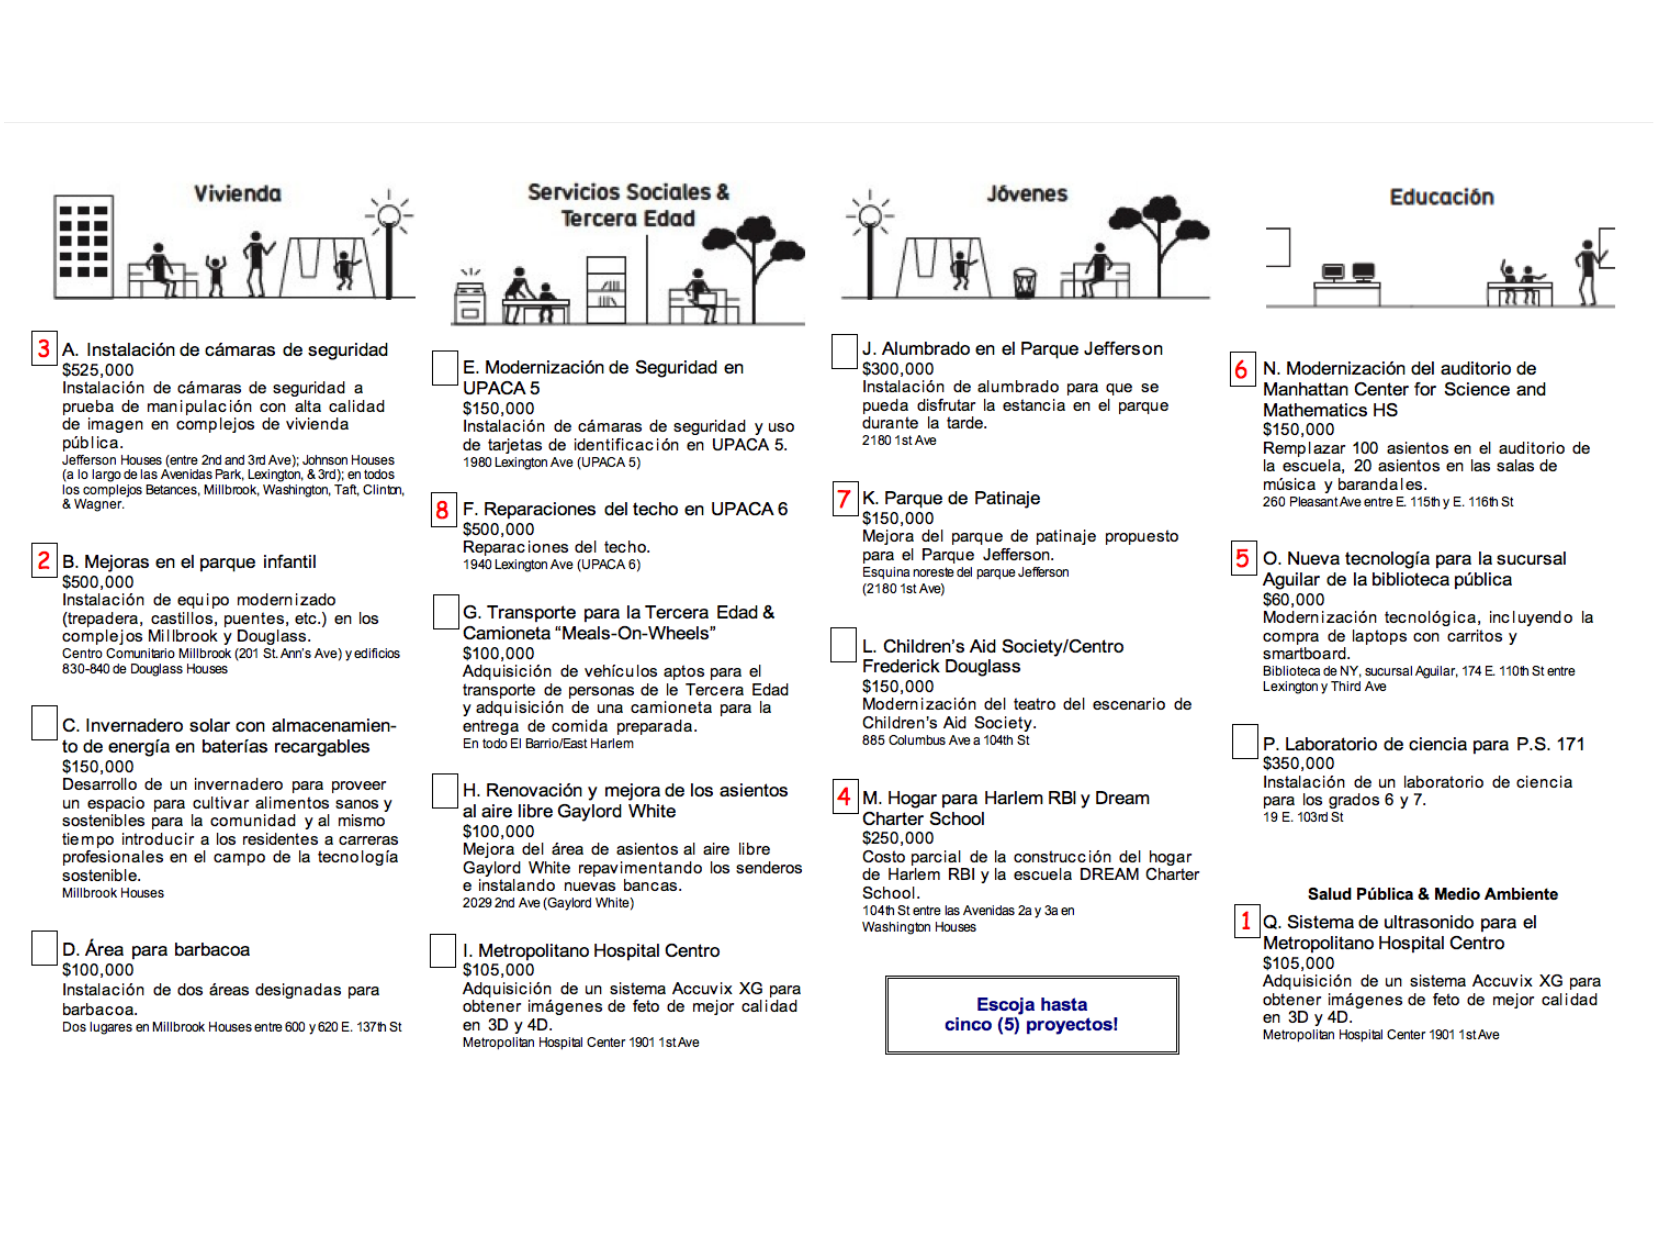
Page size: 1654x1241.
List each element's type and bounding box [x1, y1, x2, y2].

picture [4, 122, 1654, 1125]
